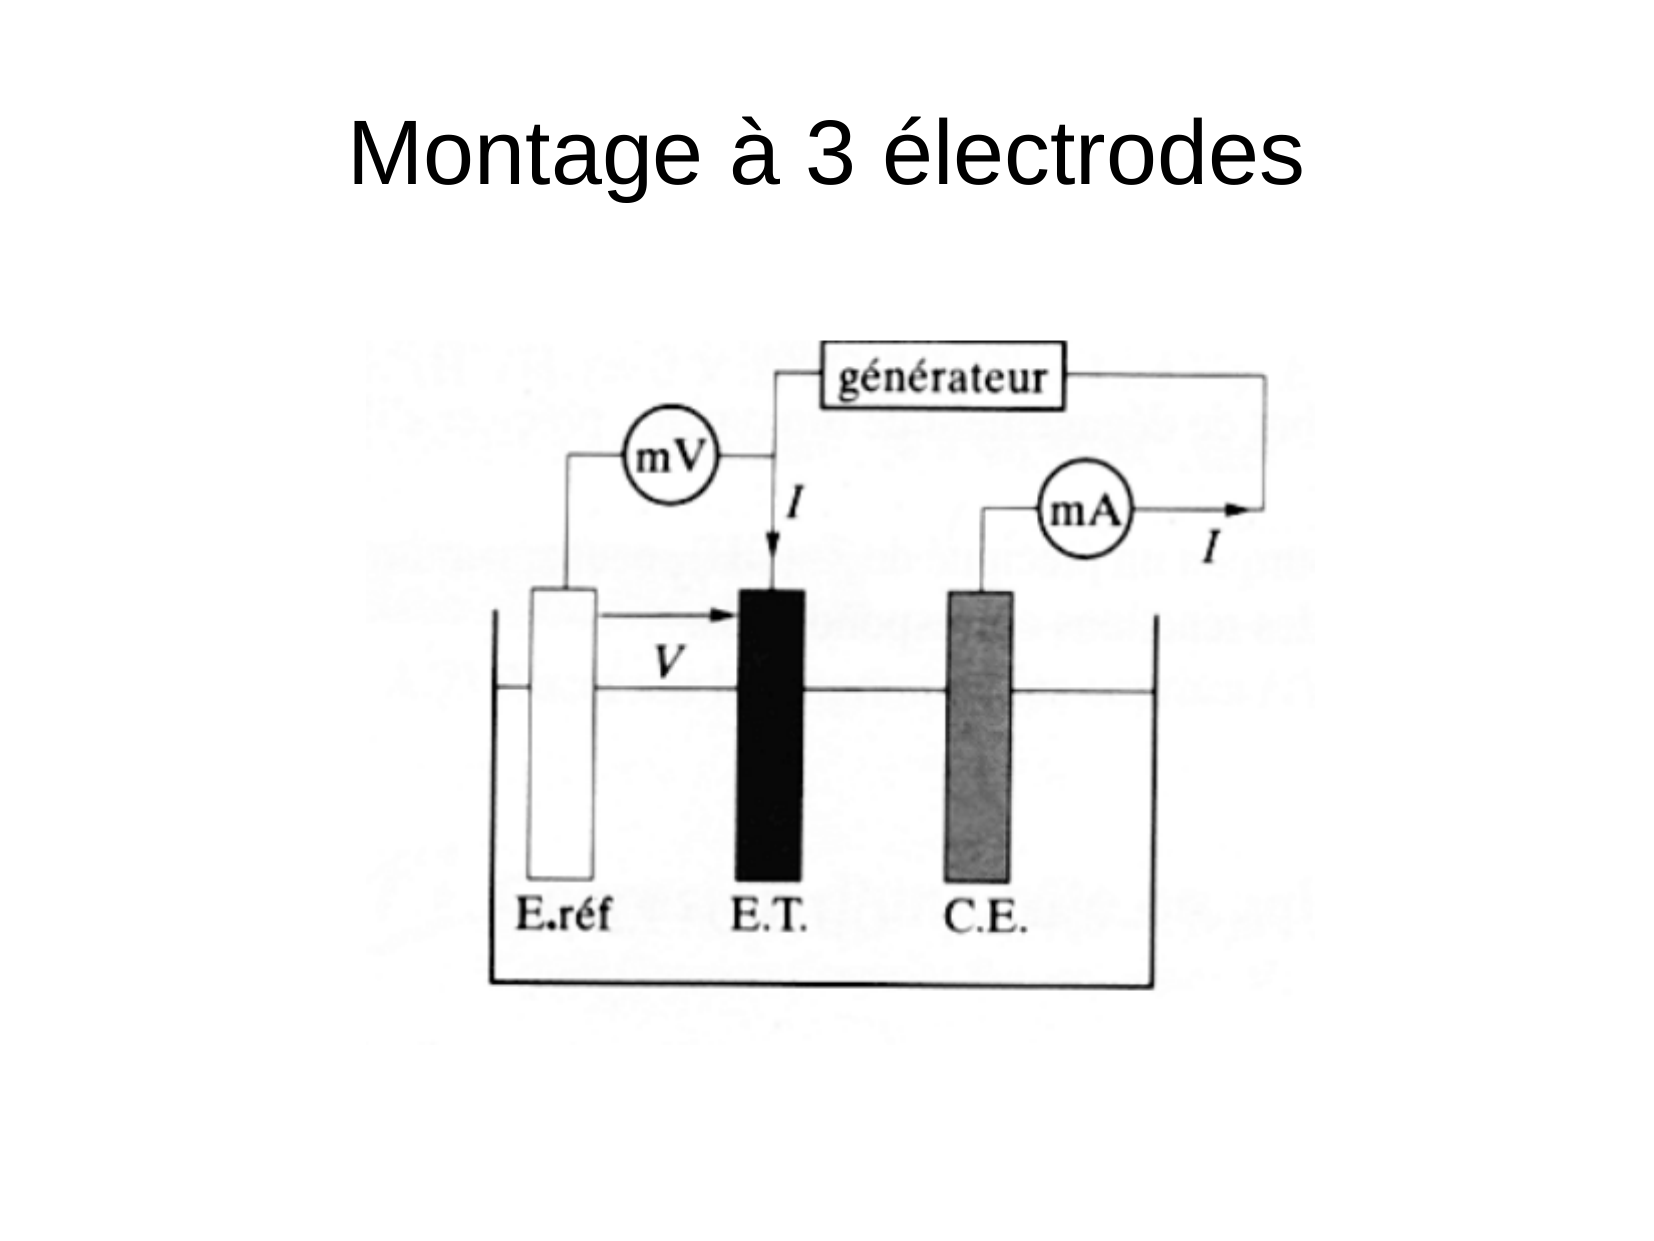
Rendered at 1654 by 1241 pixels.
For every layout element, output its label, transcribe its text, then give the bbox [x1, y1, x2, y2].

picture [366, 295, 1315, 1045]
title Montage à 3 électrodes [82, 49, 1571, 257]
